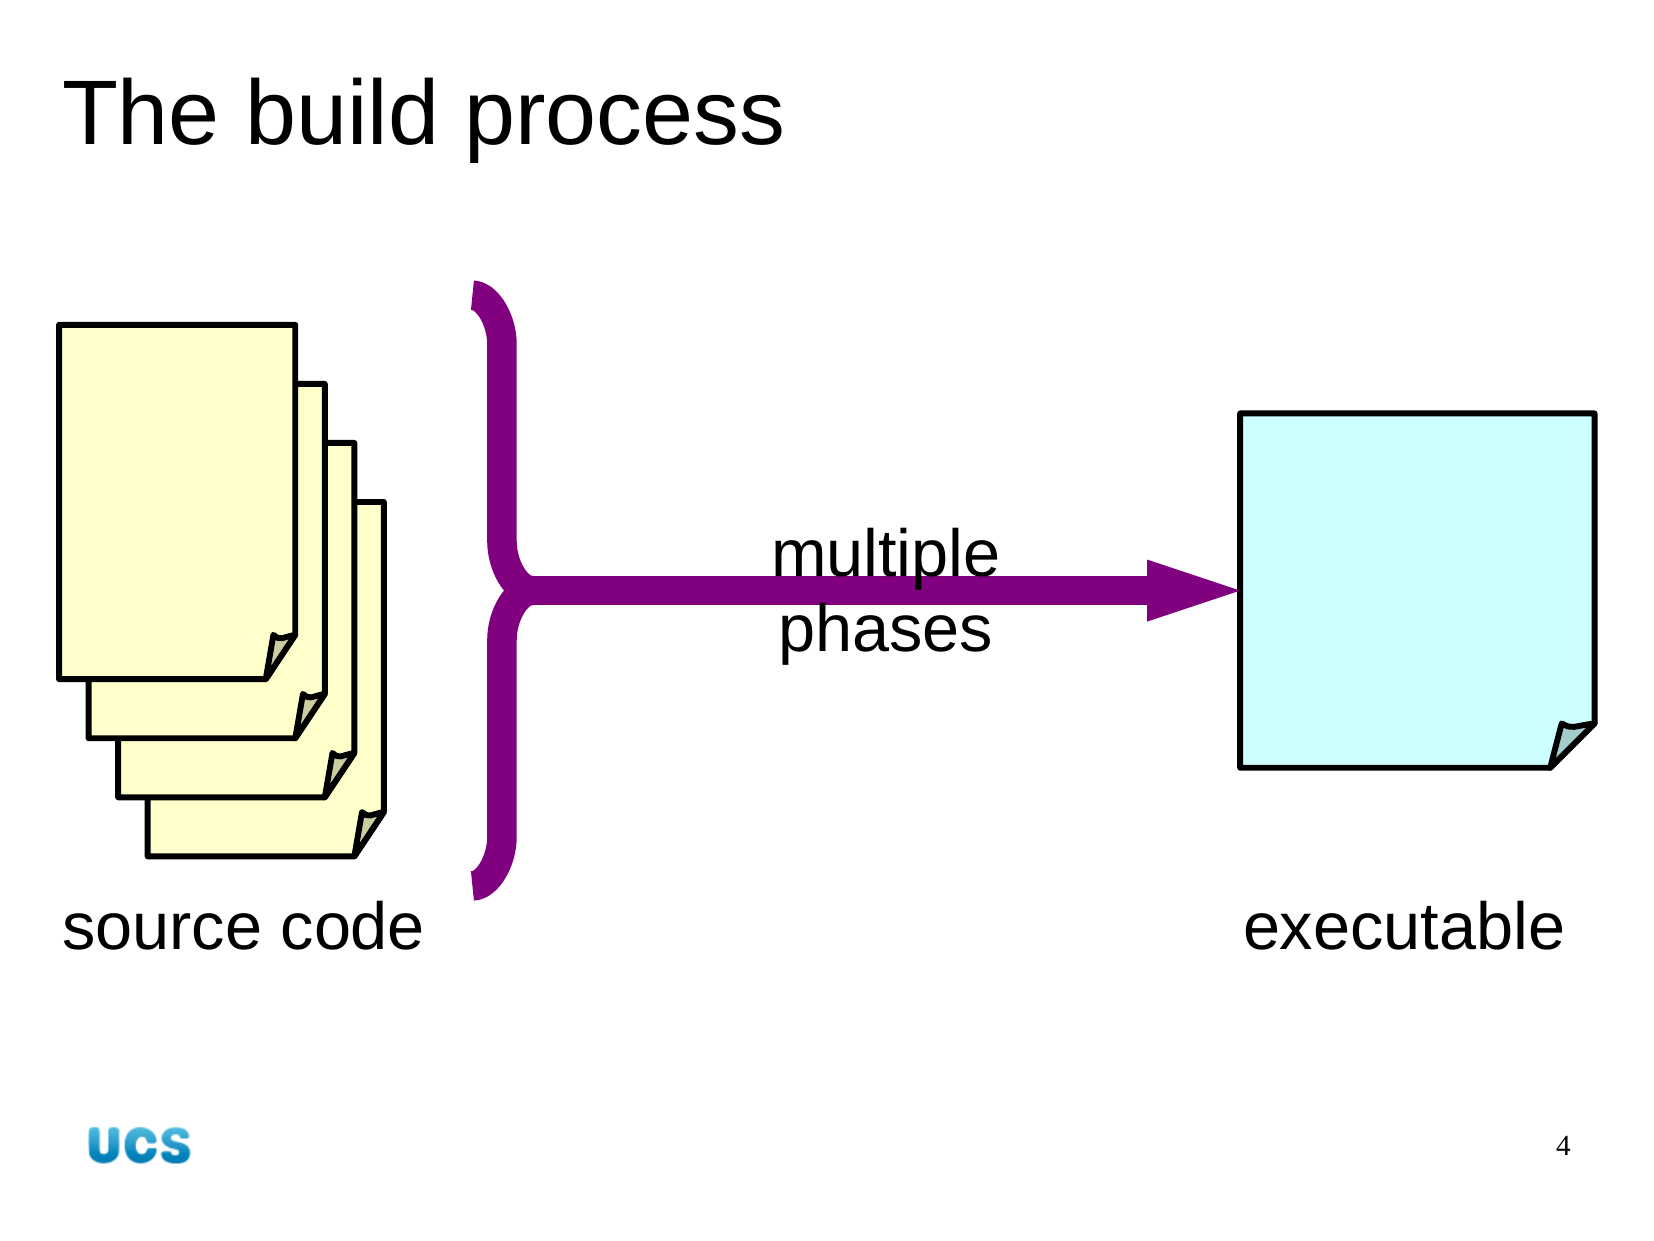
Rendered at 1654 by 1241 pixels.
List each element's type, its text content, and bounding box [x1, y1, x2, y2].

text_box source code [59, 885, 430, 967]
text_box [1240, 413, 1595, 768]
text_box The build process [59, 59, 790, 168]
text_box [59, 324, 384, 857]
text_box executable [1240, 885, 1570, 967]
picture [88, 1126, 191, 1165]
